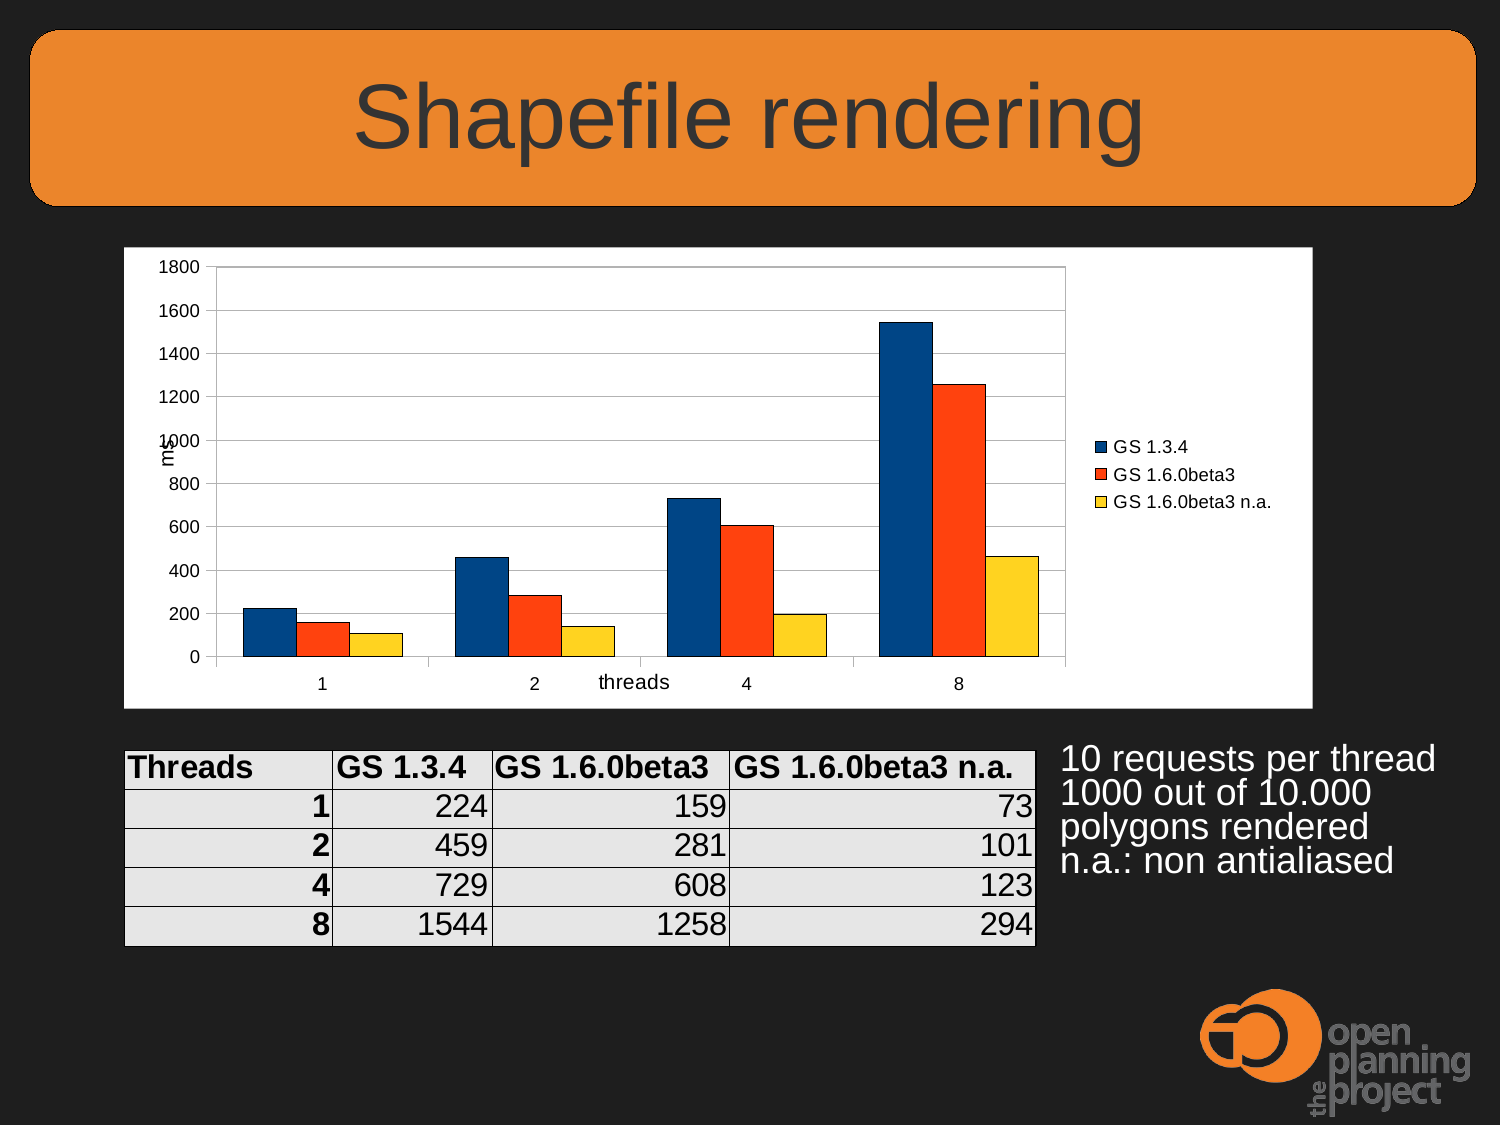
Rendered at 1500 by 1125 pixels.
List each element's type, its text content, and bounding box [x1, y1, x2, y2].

picture [1200, 989, 1470, 1117]
chart [124, 247, 1313, 709]
title Shapefile rendering [75, 36, 1425, 207]
chart [124, 750, 1040, 950]
text_box 10 requests per thread 1000 out of 10.000 polygons rendered n.a.: non antialiased [1045, 737, 1452, 897]
